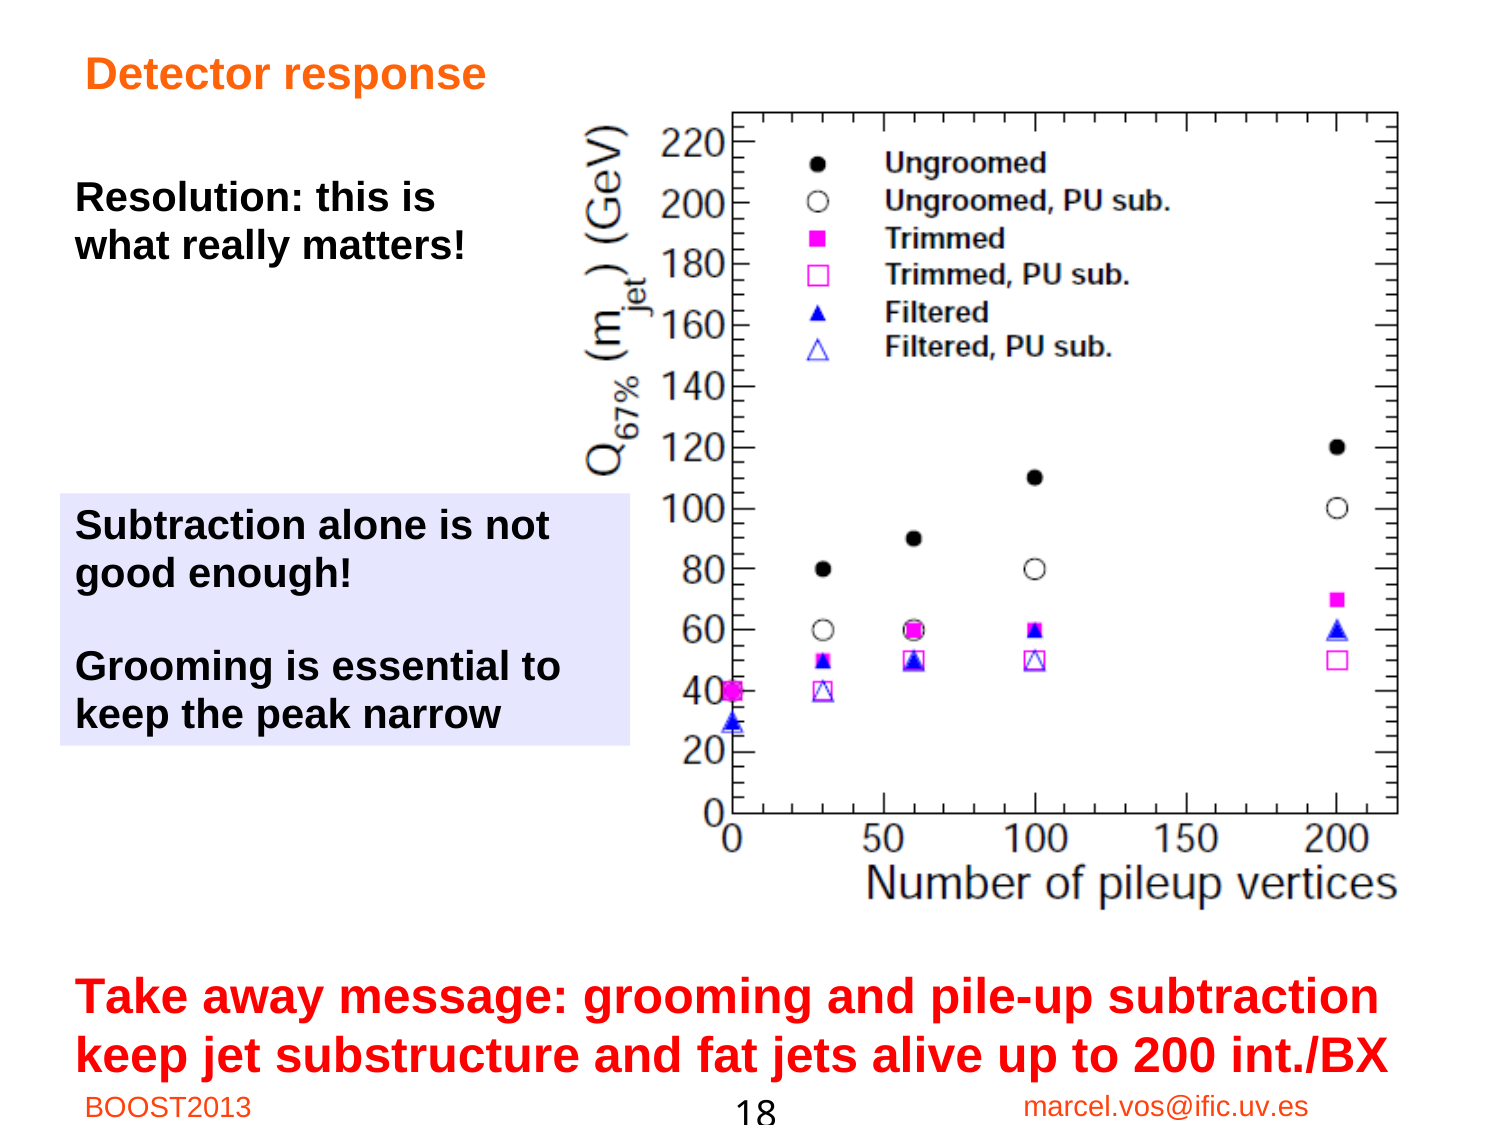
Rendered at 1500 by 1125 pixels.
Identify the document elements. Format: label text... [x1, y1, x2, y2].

title Detector response [85, 26, 1259, 121]
text_box Take away message: grooming and pile-up subtraction keep jet substructure and fat jets alive up to 200 int./BX [60, 960, 1440, 1092]
text_box Subtraction alone is not good enough! Grooming is essential to keep the peak narrow [60, 493, 631, 746]
picture [514, 94, 1471, 931]
text_box Resolution: this is what really matters! [60, 164, 515, 277]
